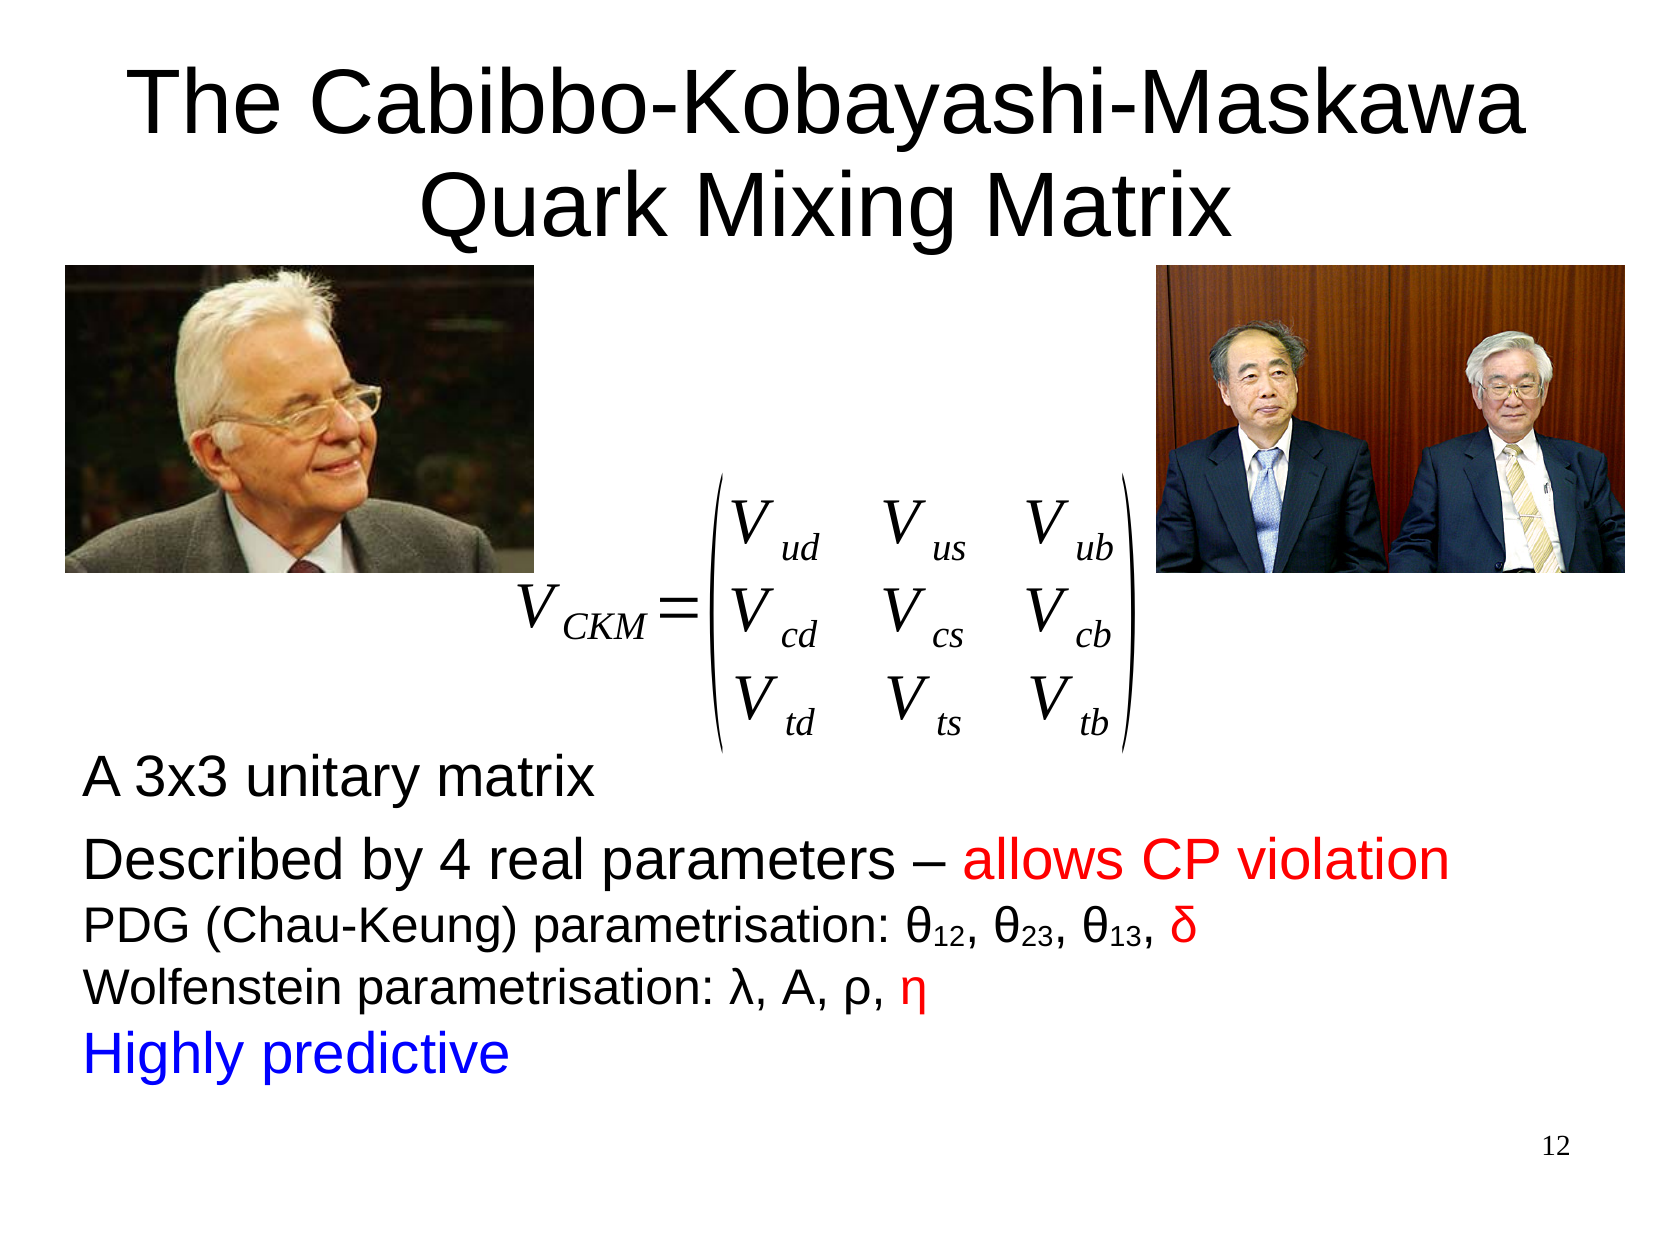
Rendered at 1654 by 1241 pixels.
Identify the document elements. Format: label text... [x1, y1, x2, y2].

list A 3x3 unitary matrix Described by 4 real parameters – allows CP violation PDG (Chau-Keung) parametrisation: θ12, θ23, θ13, δ Wolfenstein parametrisation: λ, A, ρ, η Highly predictive [82, 744, 1571, 1103]
chart [498, 468, 1156, 744]
title The Cabibbo-Kobayashi-Maskawa Quark Mixing Matrix [82, 49, 1571, 257]
picture [1156, 265, 1625, 573]
picture [65, 265, 534, 573]
